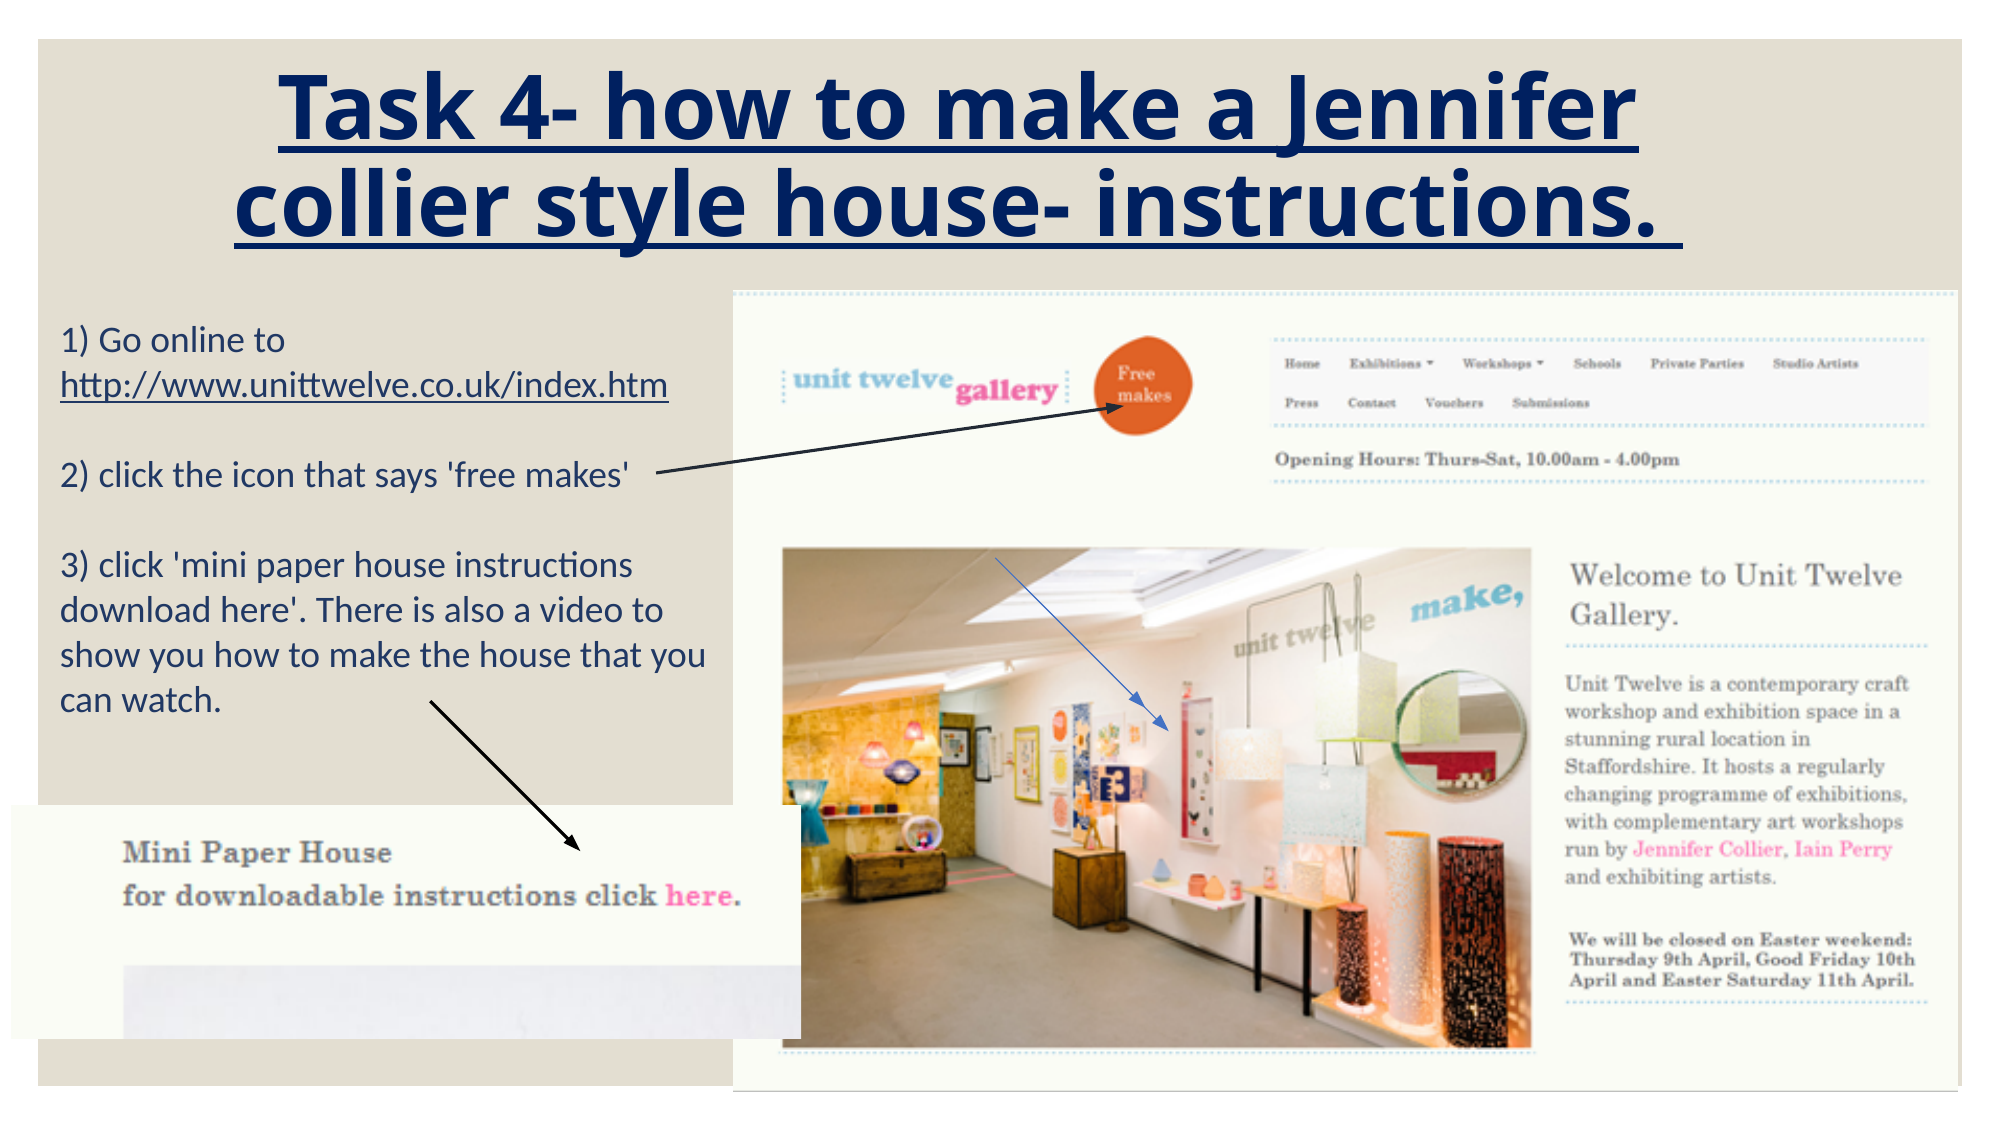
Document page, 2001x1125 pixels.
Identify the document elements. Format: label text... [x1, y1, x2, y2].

title Task 4- how to make a Jennifer collier style house- instructions. [133, 46, 1784, 272]
picture [0, 290, 1958, 1094]
text_box 1) Go online to http://www.unittwelve.co.uk/index.htm 2) click the icon that says 'free makes' 3) click 'mini paper house instructions download here'. There is also a video to show you how to make the house that you can watch. [44, 307, 752, 732]
